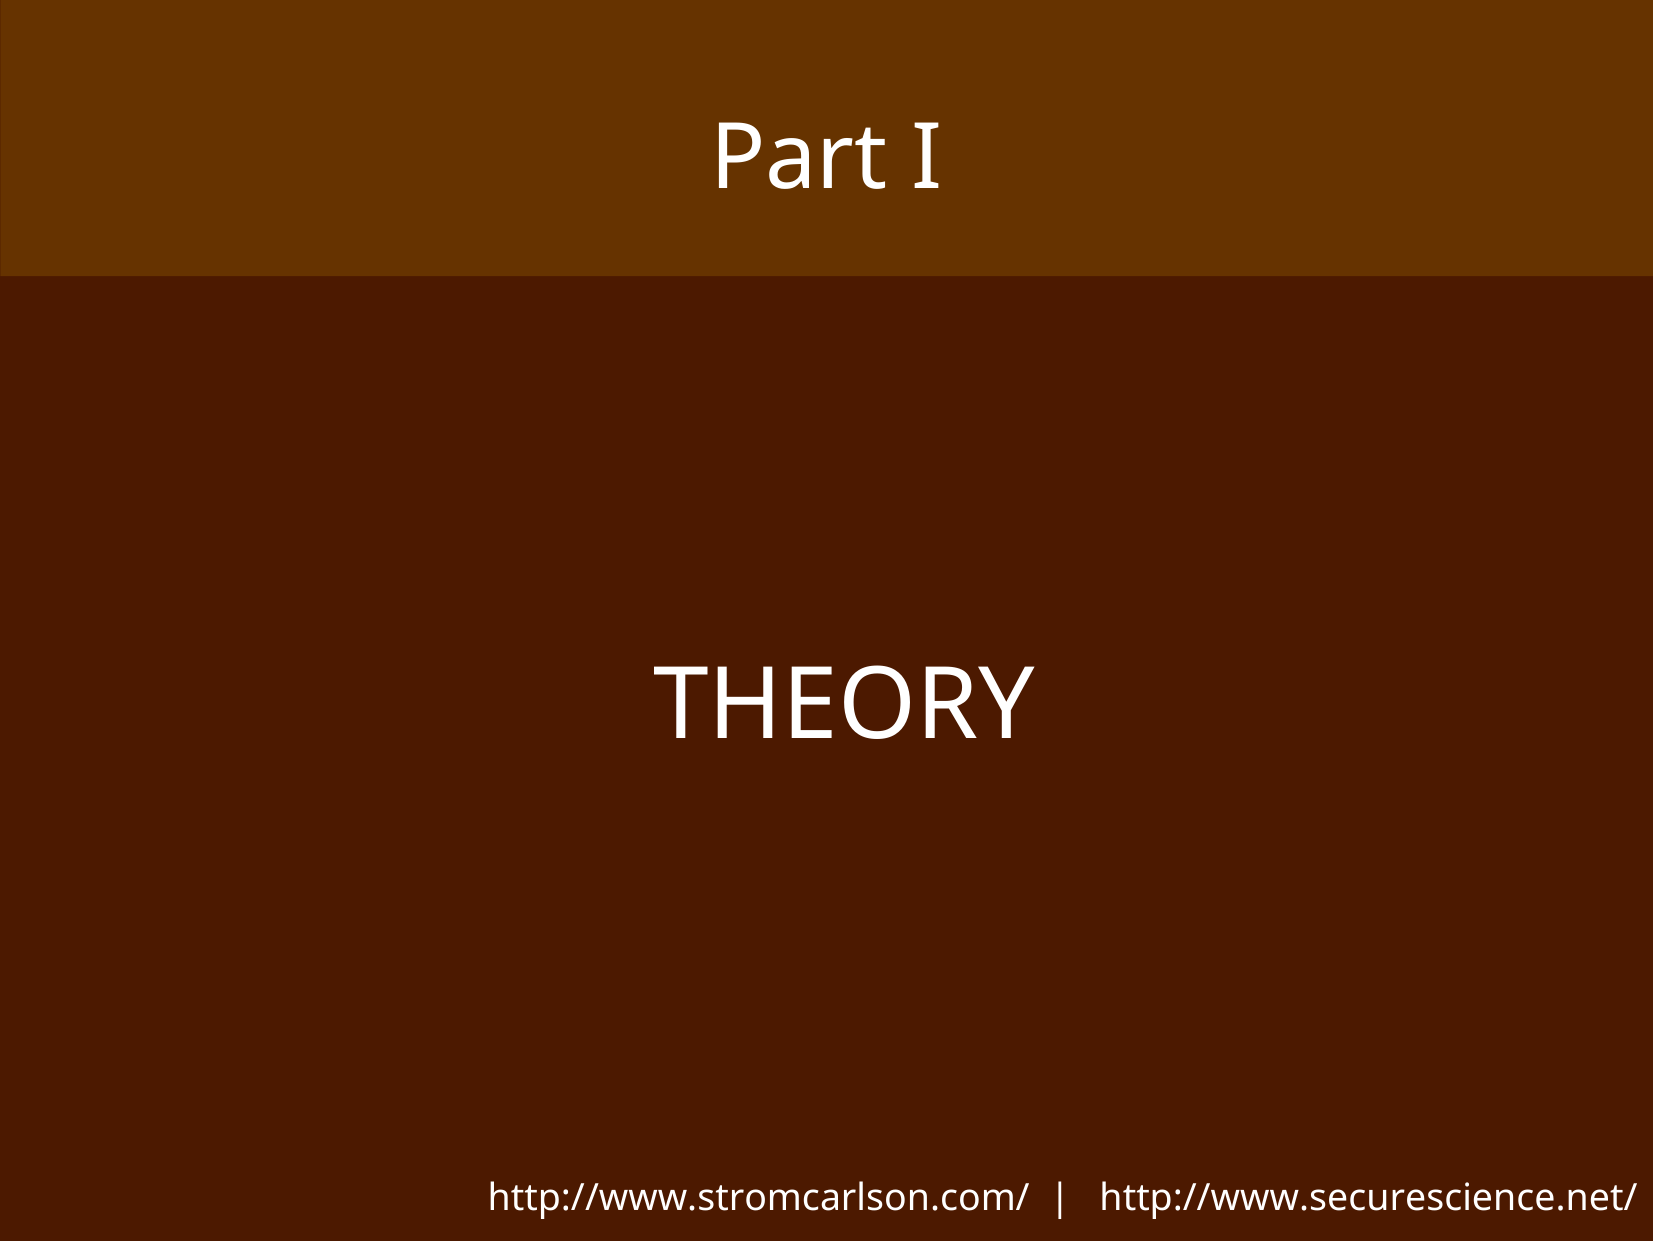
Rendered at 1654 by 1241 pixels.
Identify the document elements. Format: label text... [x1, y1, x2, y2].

subtitle THEORY [82, 290, 1571, 1109]
title Part I [82, 49, 1571, 257]
